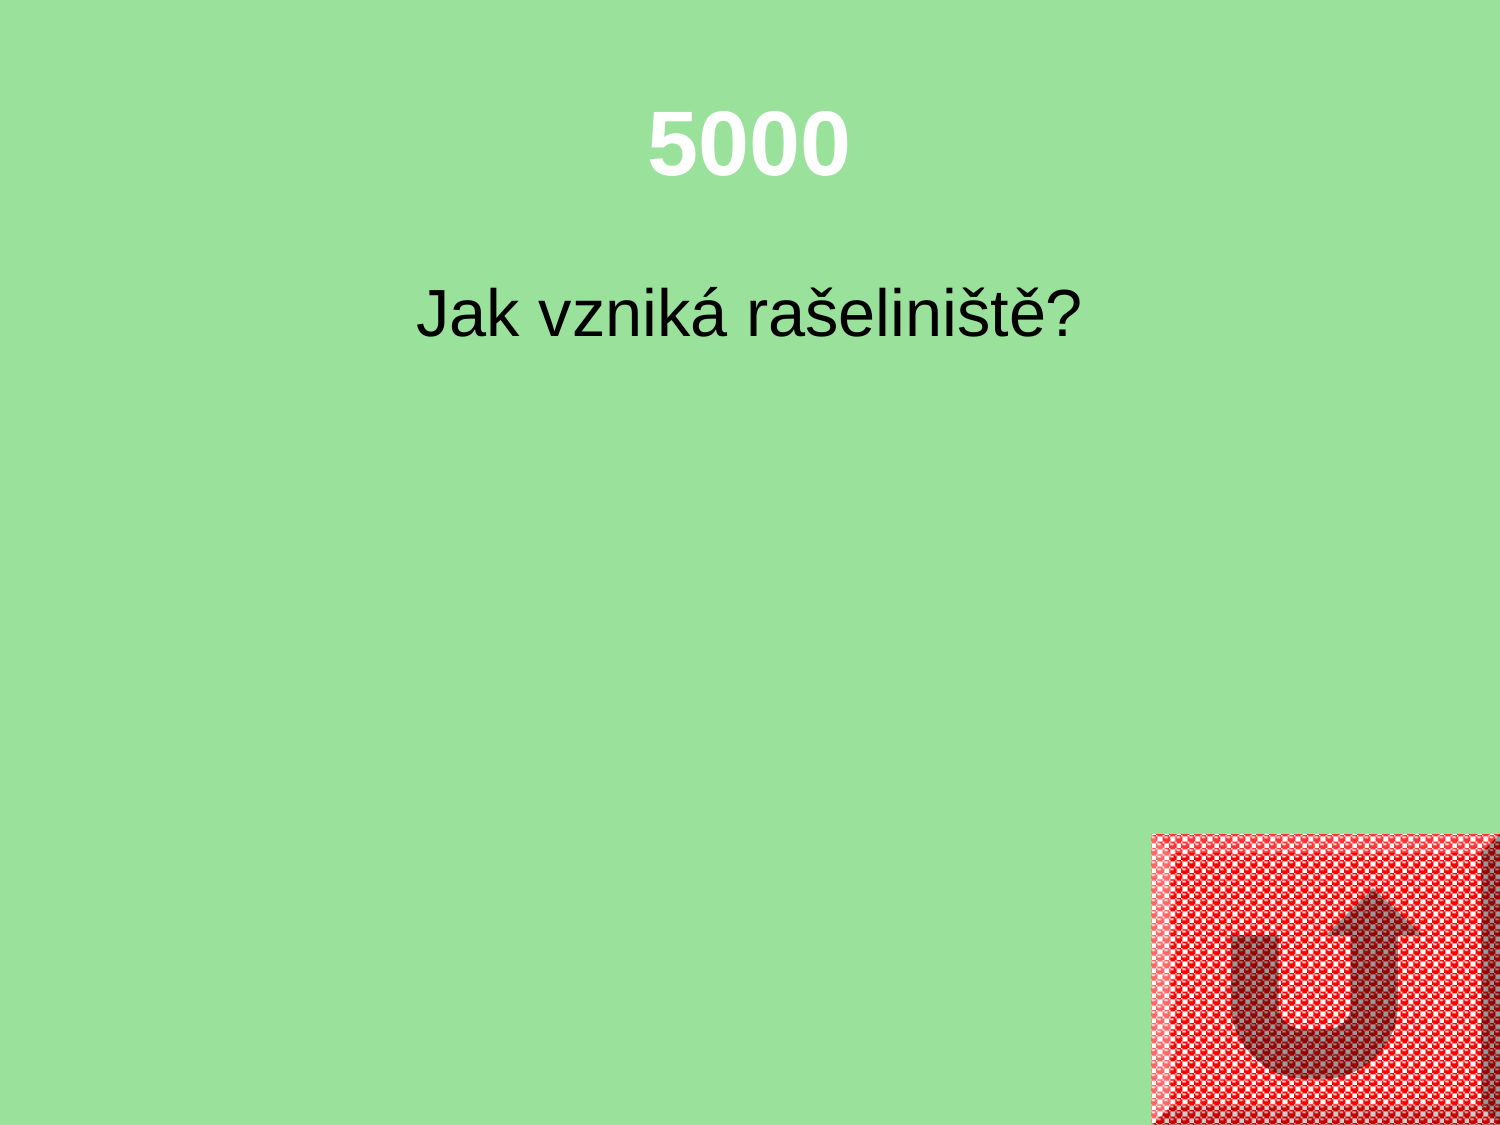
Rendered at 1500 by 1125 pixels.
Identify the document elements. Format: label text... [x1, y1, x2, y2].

text_box [1153, 834, 1500, 1125]
list Jak vzniká rašeliniště? [75, 262, 1426, 1006]
title 5000 [75, 45, 1426, 233]
